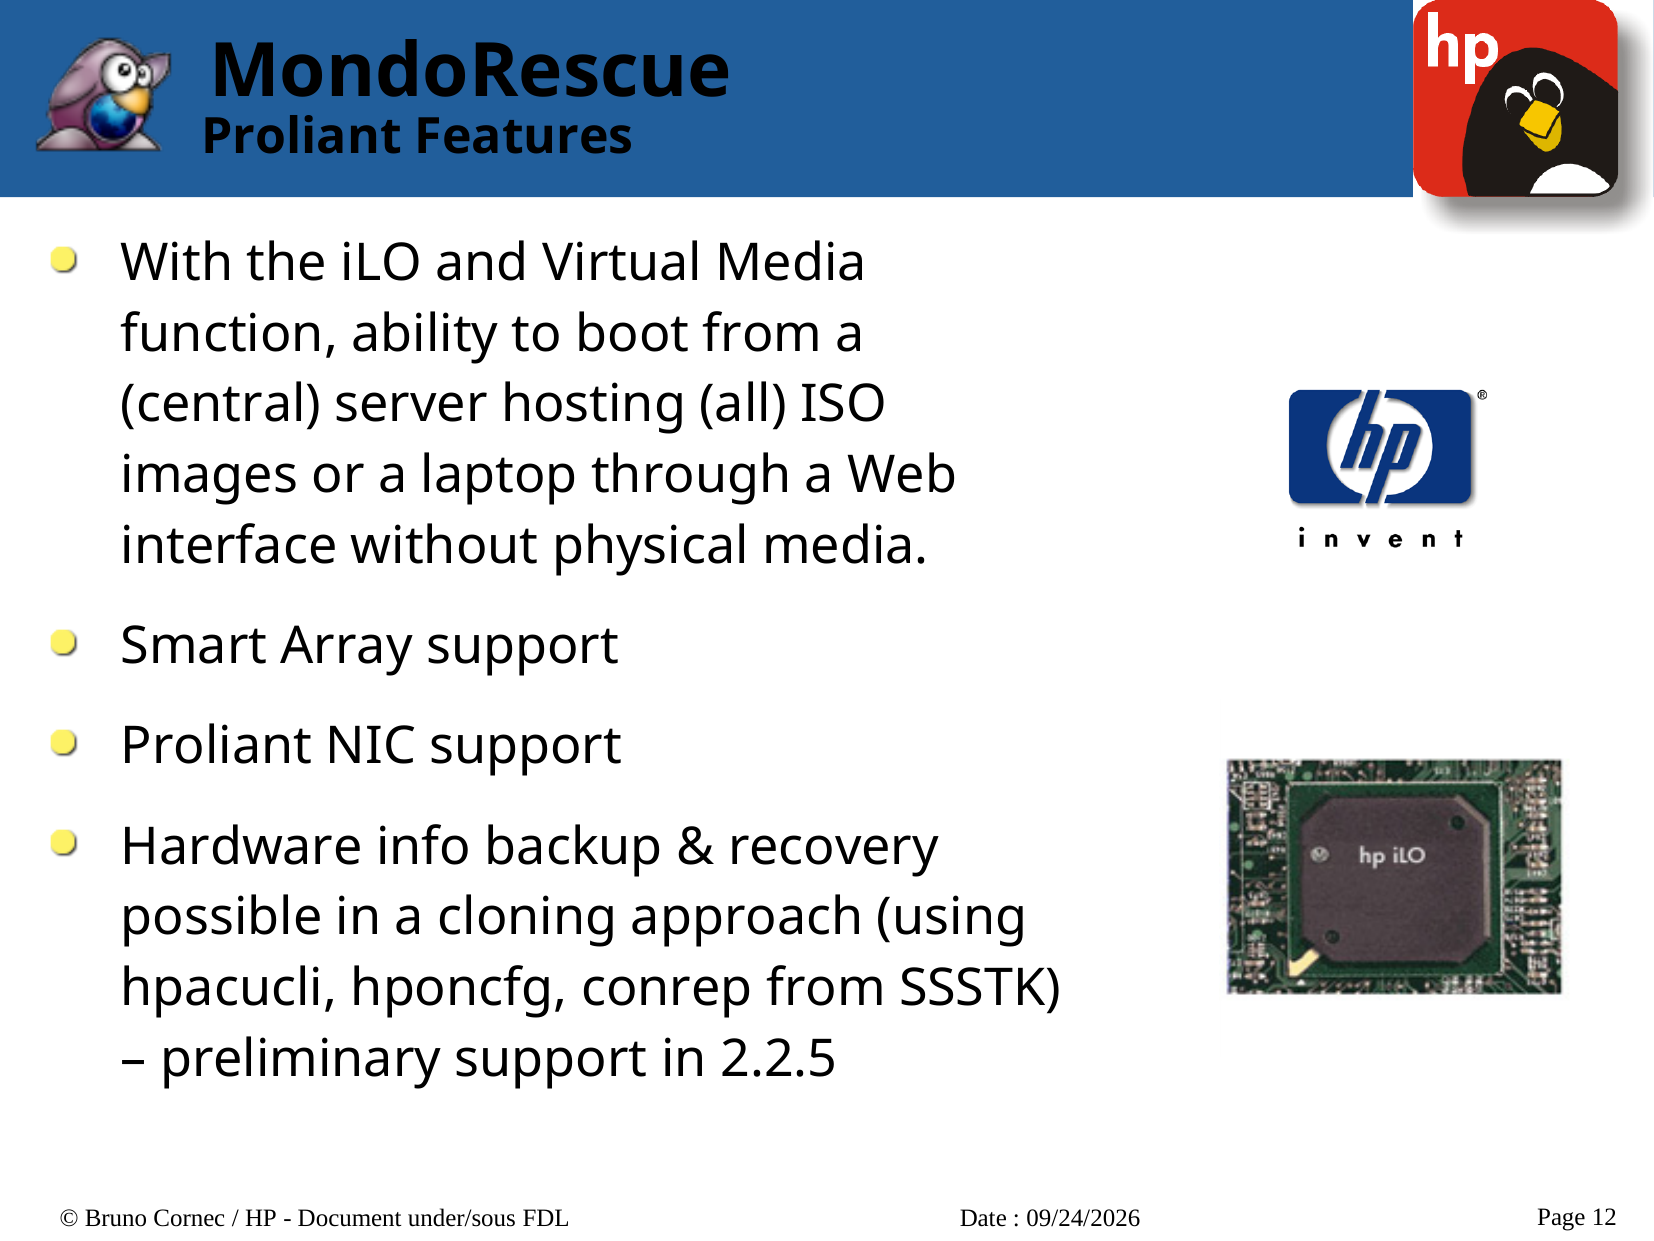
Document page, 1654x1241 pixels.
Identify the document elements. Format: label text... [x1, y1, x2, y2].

title Proliant Features [201, 32, 1191, 241]
picture [0, 0, 211, 199]
picture [1286, 383, 1489, 549]
picture [1219, 699, 1574, 1057]
list With the iLO and Virtual Media function, ability to boot from a (central) server hosting (all) ISO images or a laptop through a Web interface without physical media. Smart Array support Proliant NIC support Hardware info backup & recovery possible in a cloning approach (using hpacucli, hponcfg, conrep from SSSTK) – preliminary support in 2.2.5 [38, 224, 1077, 1165]
picture [1413, 0, 1654, 235]
